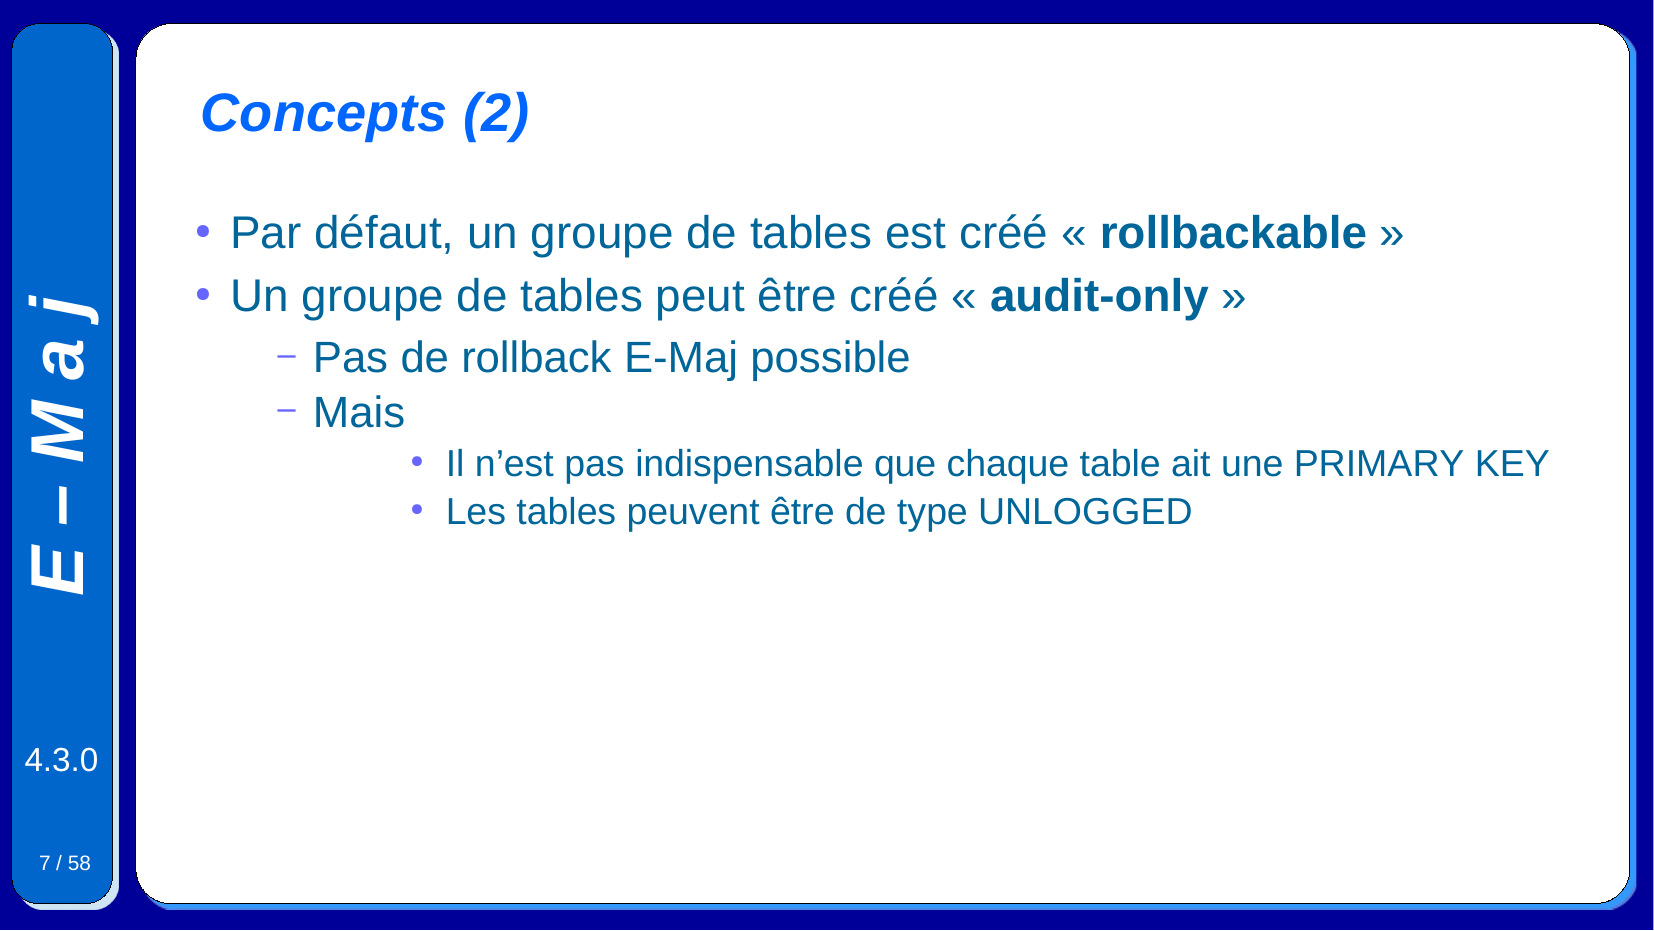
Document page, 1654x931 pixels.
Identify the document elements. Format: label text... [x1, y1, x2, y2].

list Par défaut, un groupe de tables est créé « rollbackable » Un groupe de tables peut être créé « audit-only » Pas de rollback E-Maj possible Mais Il n’est pas indispensable que chaque table ait une PRIMARY KEY Les tables peuvent être de type UNLOGGED [177, 206, 1587, 827]
title Concepts (2) [200, 34, 1575, 191]
